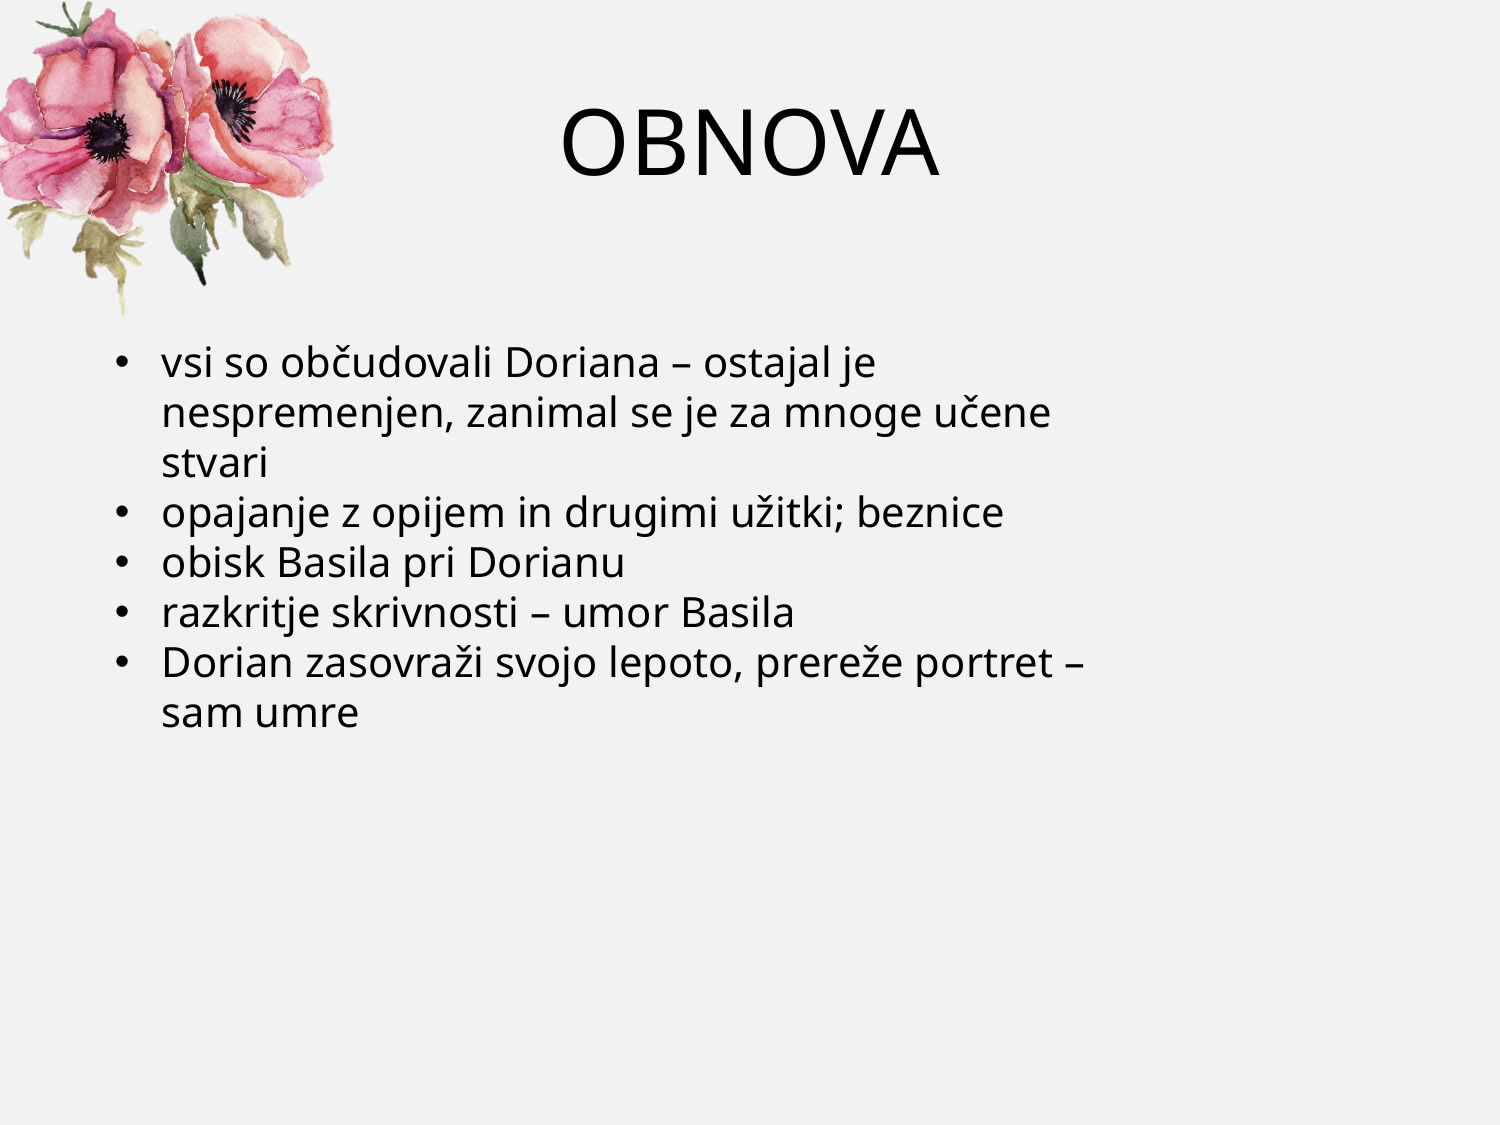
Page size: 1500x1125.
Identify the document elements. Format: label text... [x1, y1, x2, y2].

text_box vsi so občudovali Doriana – ostajal je nespremenjen, zanimal se je za mnoge učene stvari opajanje z opijem in drugimi užitki; beznice obisk Basila pri Dorianu razkritje skrivnosti – umor Basila Dorian zasovraži svojo lepoto, prereže portret – sam umre [100, 328, 1140, 894]
title OBNOVA [75, 45, 1425, 233]
picture [0, 0, 363, 315]
